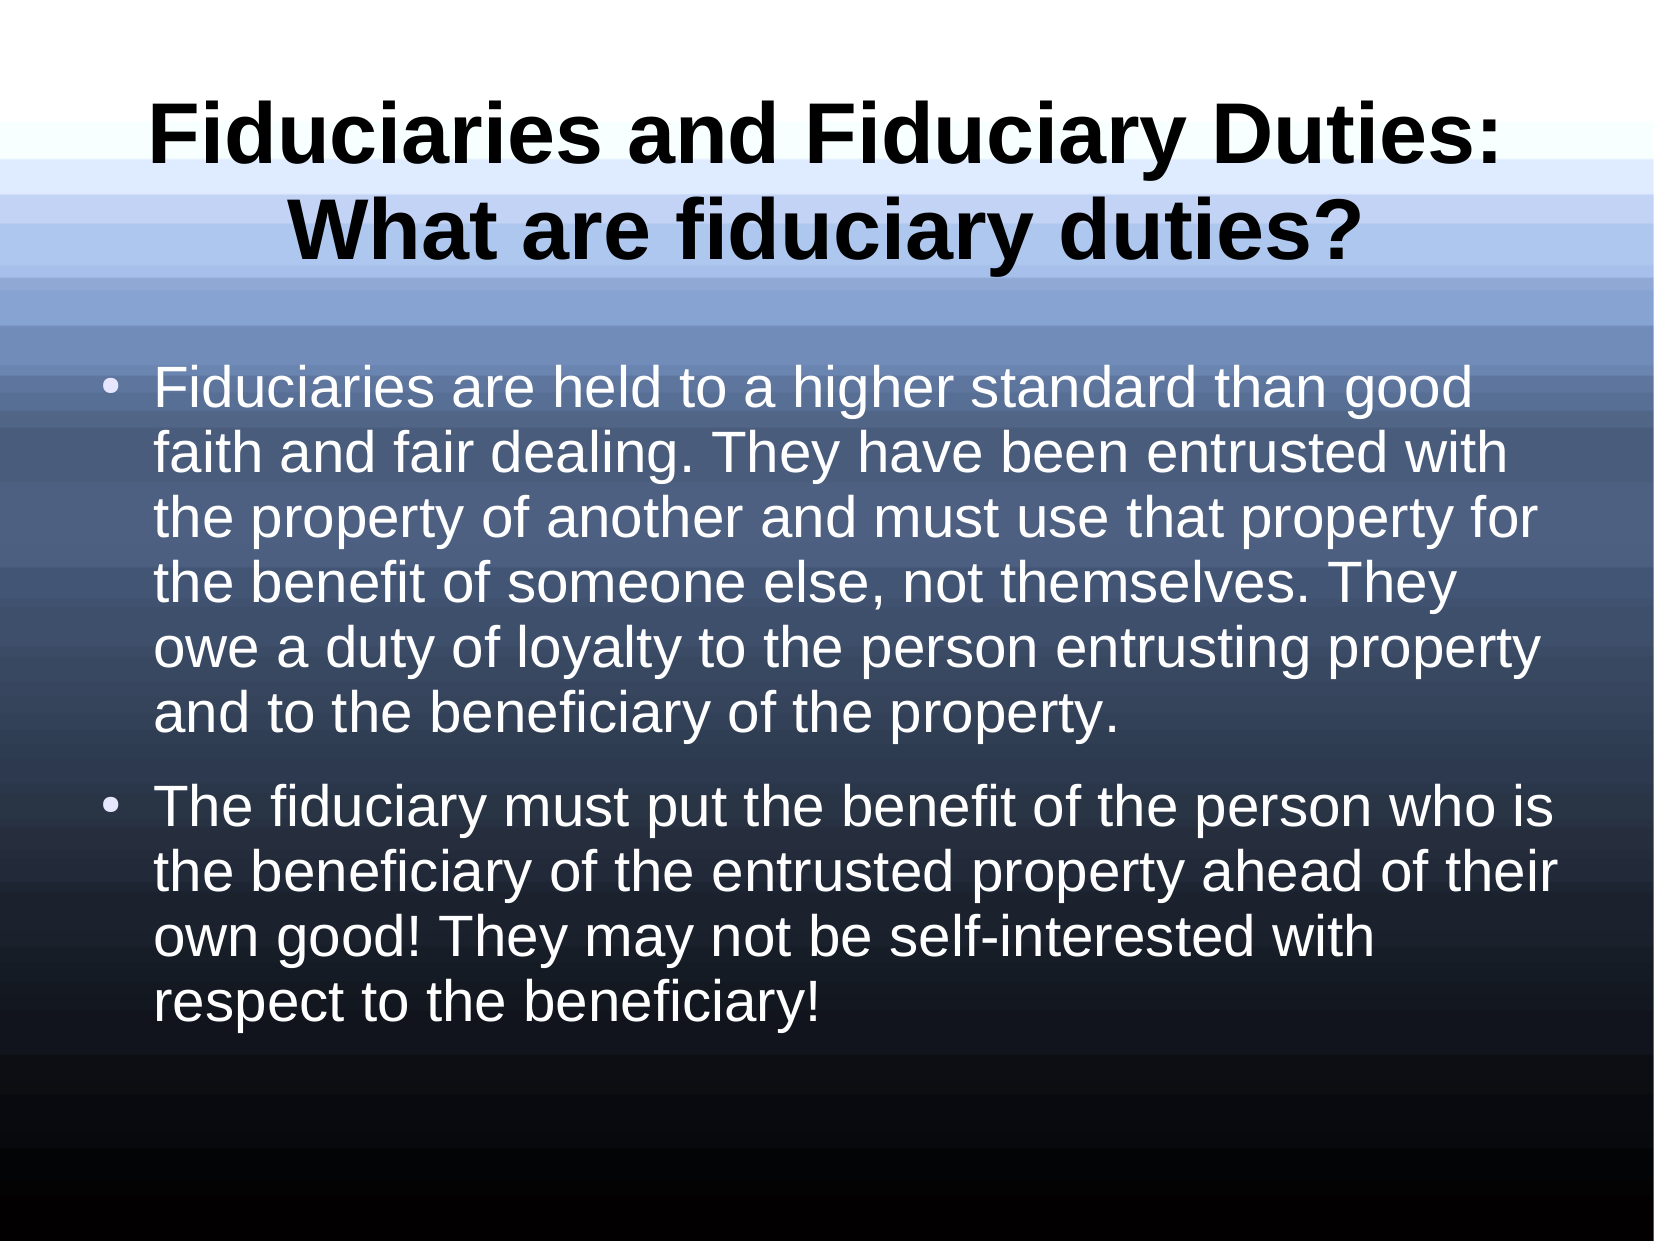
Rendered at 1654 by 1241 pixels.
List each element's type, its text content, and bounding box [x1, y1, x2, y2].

picture [0, 0, 1654, 1241]
list Fiduciaries are held to a higher standard than good faith and fair dealing. They have been entrusted with the property of another and must use that property for the benefit of someone else, not themselves. They owe a duty of loyalty to the person entrusting property and to the beneficiary of the property. The fiduciary must put the benefit of the person who is the beneficiary of the entrusted property ahead of their own good! They may not be self-interested with respect to the beneficiary! [82, 354, 1571, 1221]
title Fiduciaries and Fiduciary Duties: What are fiduciary duties? [82, 77, 1571, 286]
